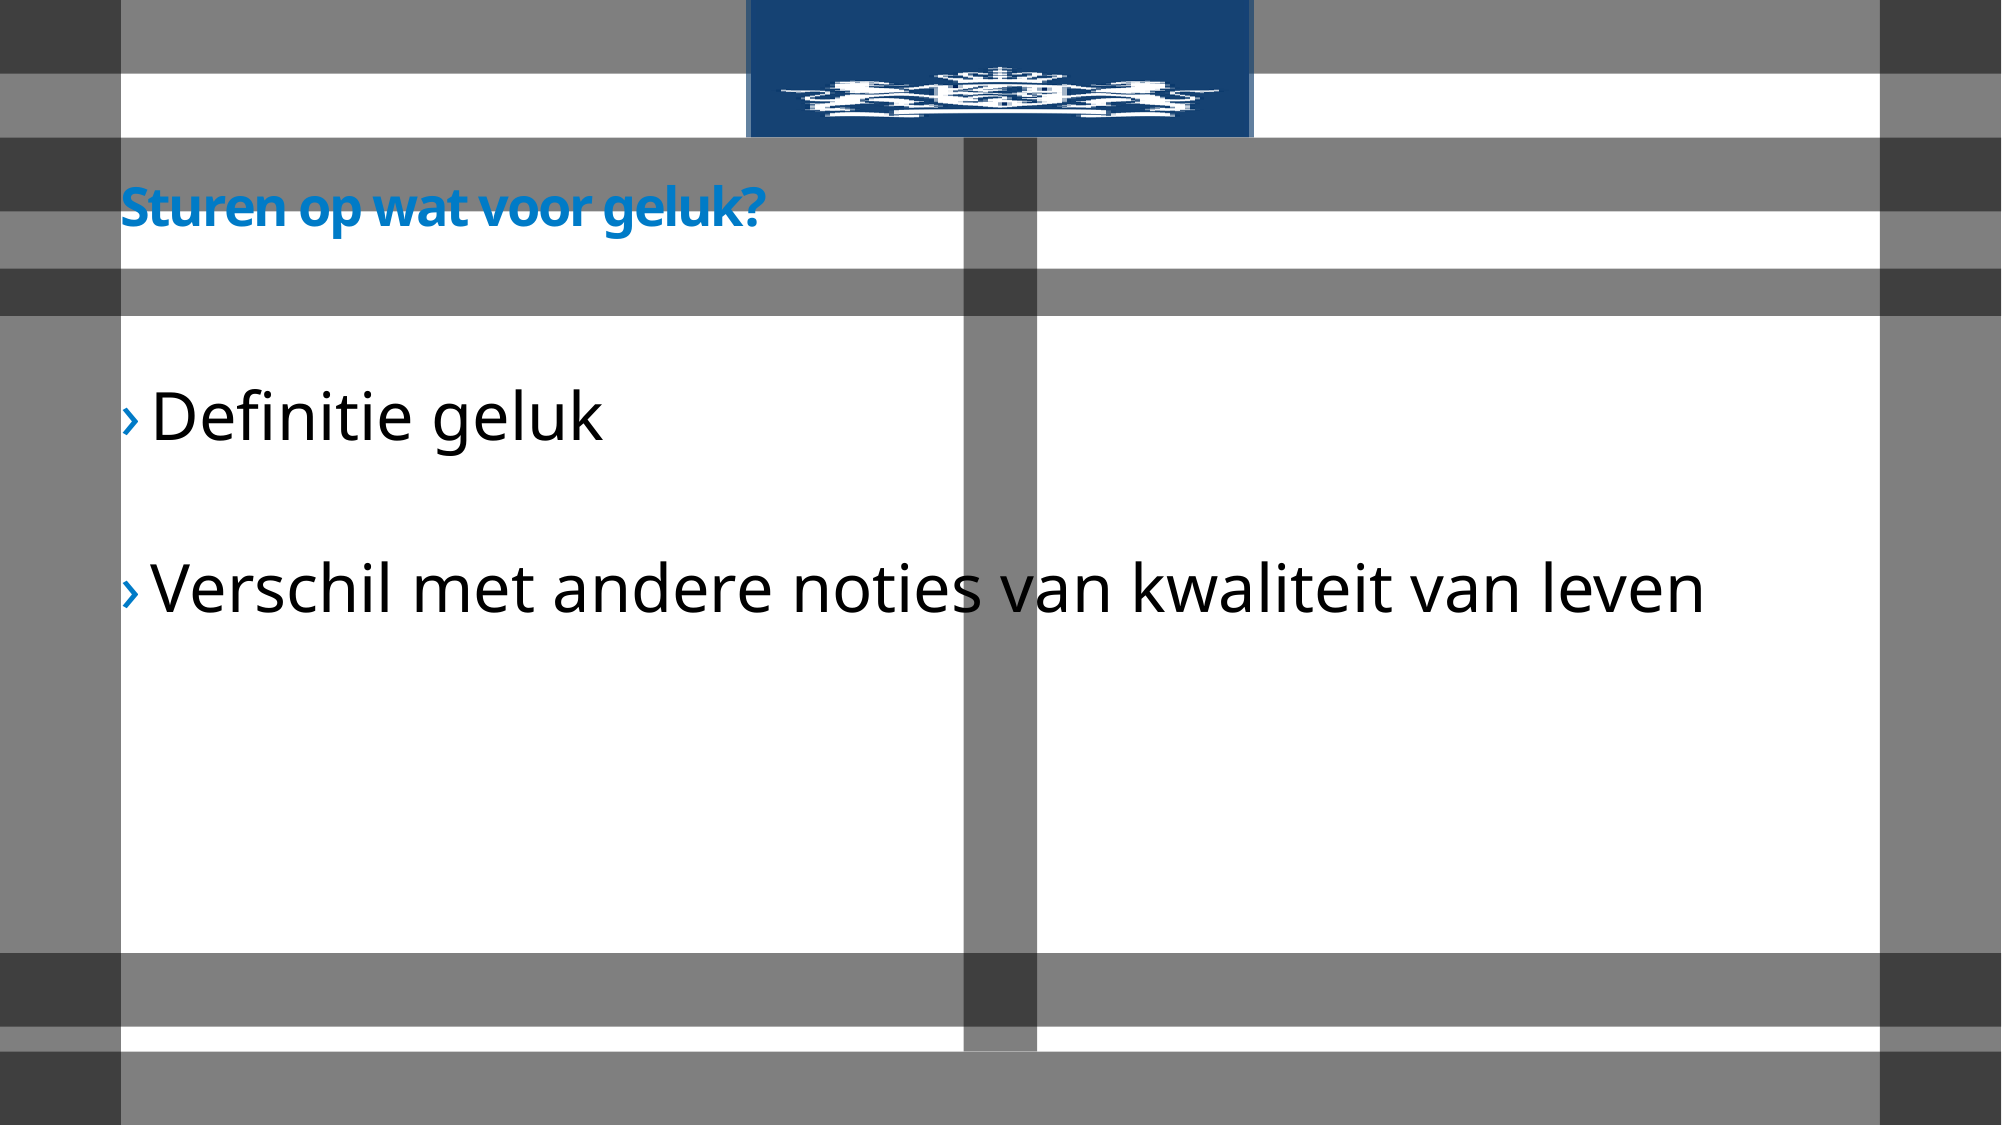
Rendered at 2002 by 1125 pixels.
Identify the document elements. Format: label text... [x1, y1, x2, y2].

list Definitie geluk Verschil met andere noties van kwaliteit van leven [120, 373, 1880, 1011]
title Sturen op wat voor geluk? [120, 172, 1880, 238]
